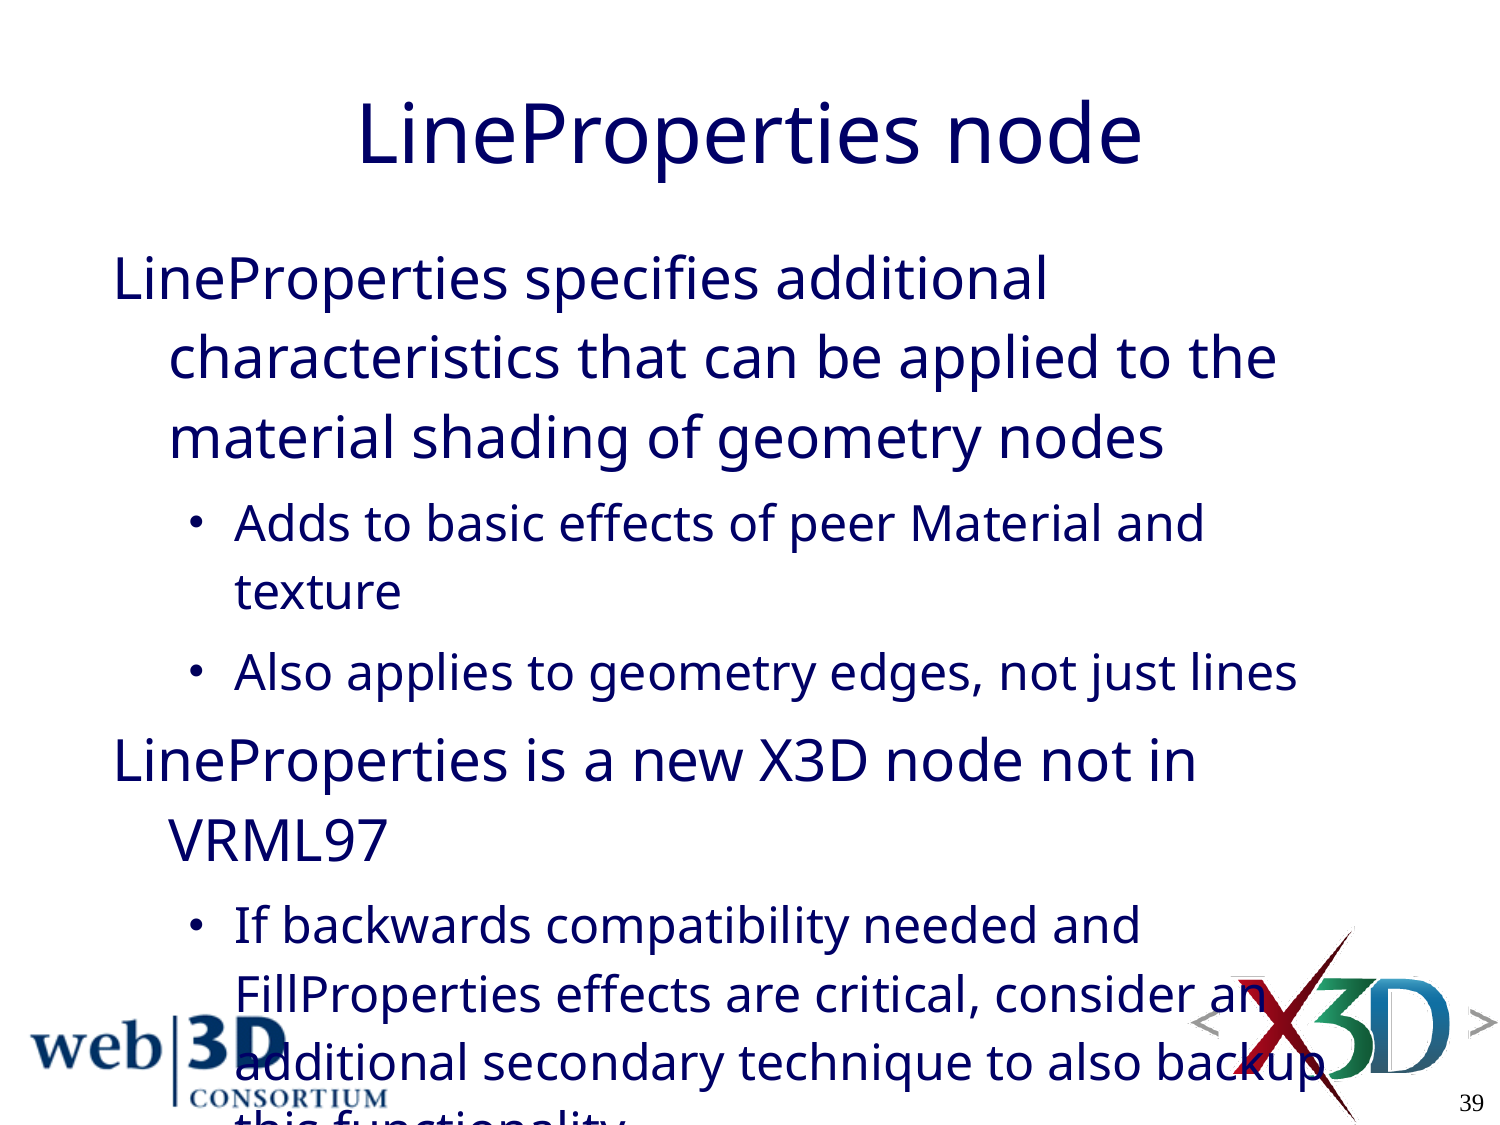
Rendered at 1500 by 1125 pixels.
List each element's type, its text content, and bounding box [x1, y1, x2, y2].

picture [388, 998, 402, 1009]
picture [1216, 999, 1229, 1009]
title LineProperties node [112, 37, 1388, 226]
picture [356, 998, 372, 1009]
picture [1187, 926, 1500, 1125]
picture [12, 998, 413, 1118]
list LineProperties specifies additional characteristics that can be applied to the material shading of geometry nodes Adds to basic effects of peer Material and texture Also applies to geometry edges, not just lines LineProperties is a new X3D node not in VRML97 If backwards compatibility needed and FillProperties effects are critical, consider an additional secondary technique to also backup this functionality Hint: include <component name='Shape' level='2'/> [112, 237, 1388, 986]
